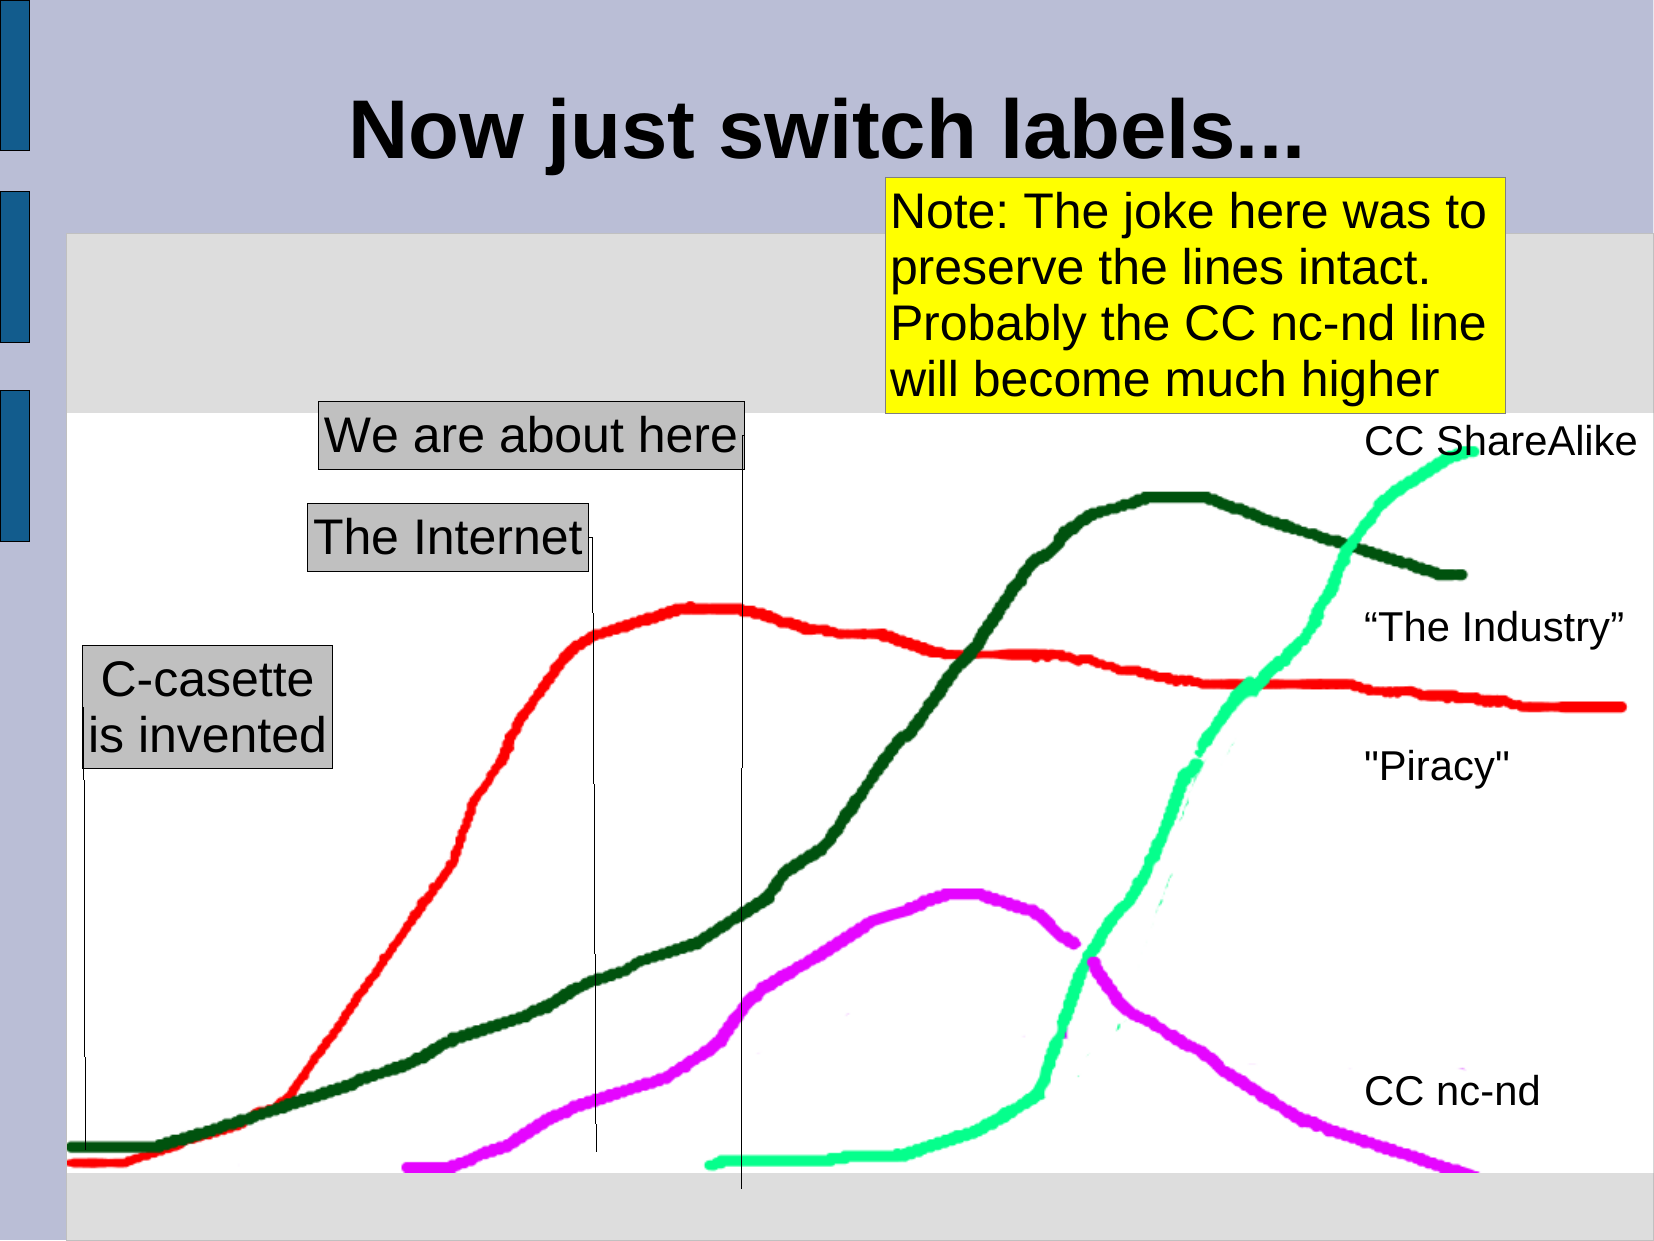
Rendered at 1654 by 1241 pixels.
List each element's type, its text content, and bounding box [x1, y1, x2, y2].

text_box C-casette is invented [82, 645, 333, 769]
text_box The Internet [307, 503, 589, 572]
text_box CC ShareAlike “The Industry” "Piracy" CC nc-nd [1364, 417, 1654, 1120]
text_box Note: The joke here was to preserve the lines intact. Probably the CC nc-nd line will become much higher [885, 177, 1506, 414]
picture [67, 413, 1654, 1174]
text_box We are about here [318, 401, 745, 470]
title Now just switch labels... [121, 26, 1534, 234]
